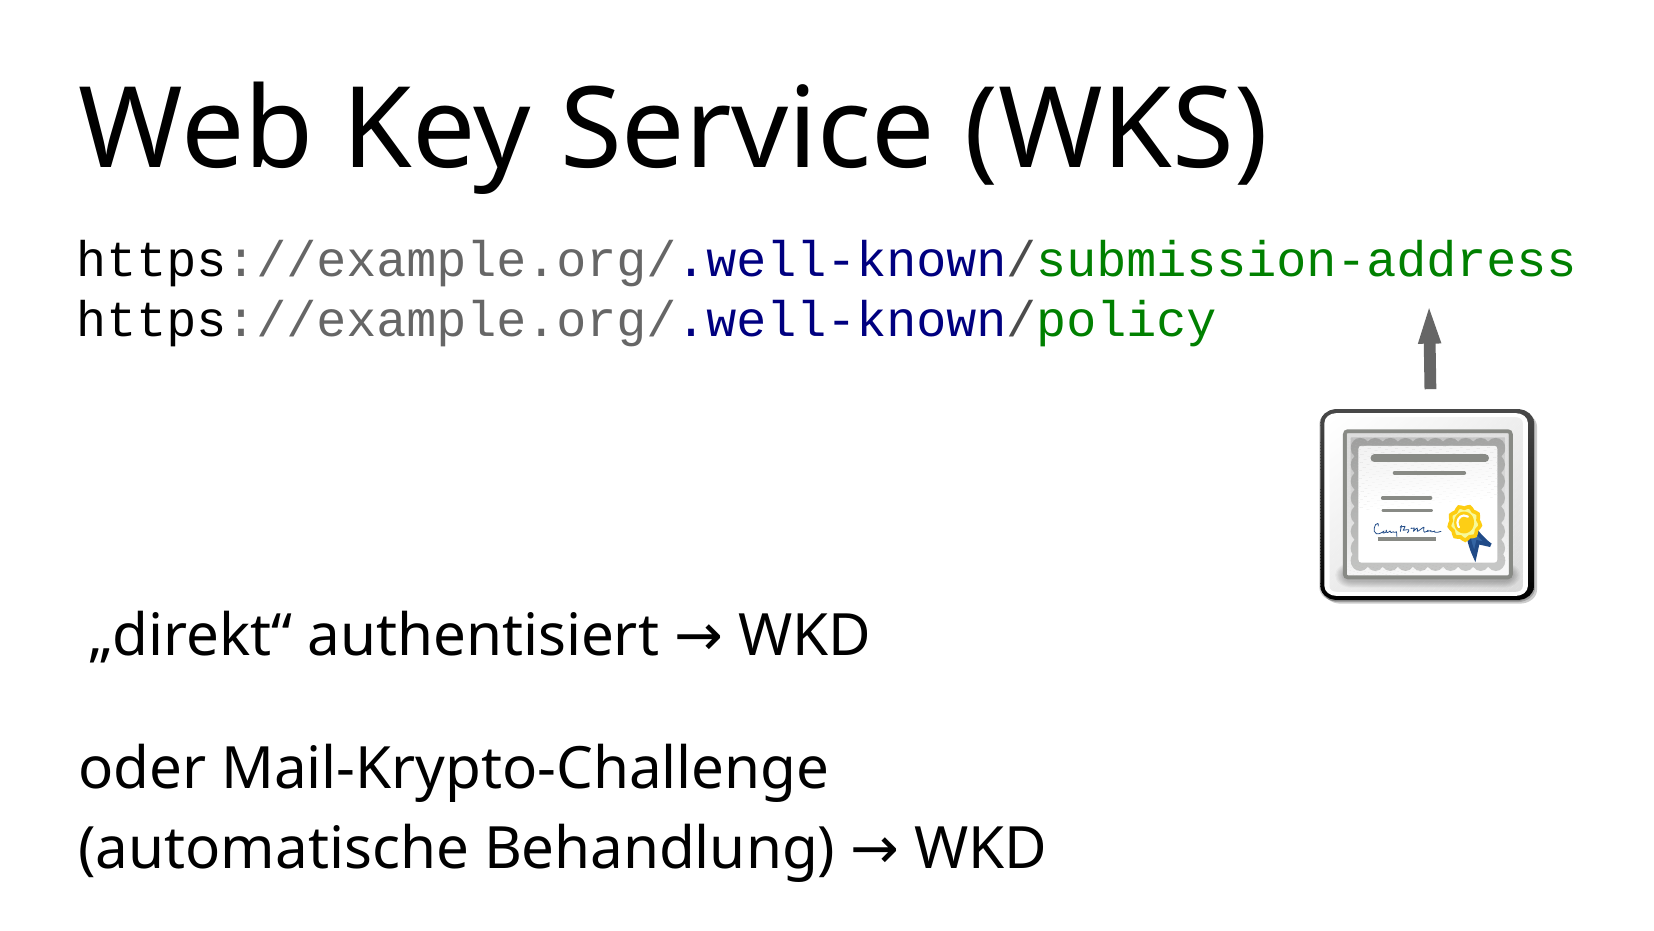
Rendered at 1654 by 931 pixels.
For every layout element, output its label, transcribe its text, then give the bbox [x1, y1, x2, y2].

text_box „direkt“ authentisiert → WKD [73, 586, 838, 720]
text_box https://example.org/.well-known/policy [61, 286, 1601, 359]
picture [1303, 398, 1567, 770]
text_box Web Key Service (WKS) [63, 40, 1362, 187]
text_box https://example.org/.well-known/submission-address [61, 227, 1601, 286]
text_box oder Mail-Krypto-Challenge (automatische Behandlung) → WKD [63, 719, 1362, 871]
